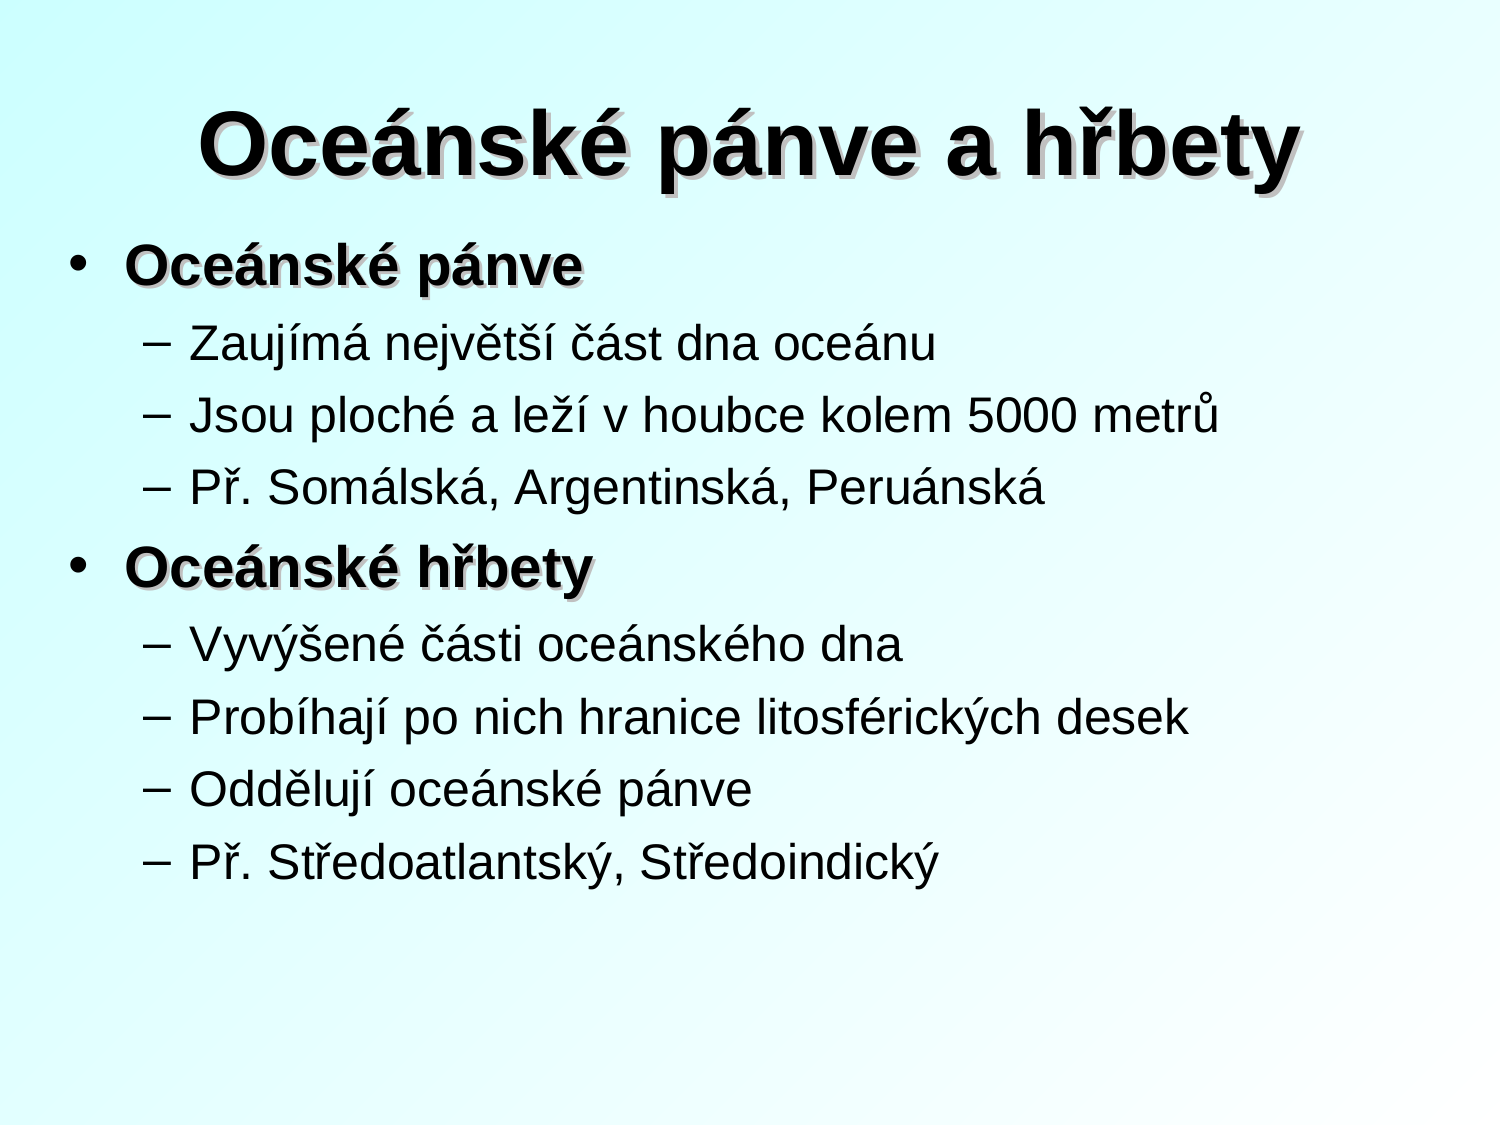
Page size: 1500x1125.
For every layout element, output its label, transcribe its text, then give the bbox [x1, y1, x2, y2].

title Oceánské pánve a hřbety [75, 45, 1426, 233]
list Oceánské pánve Zaujímá největší část dna oceánu Jsou ploché a leží v houbce kolem 5000 metrů Př. Somálská, Argentinská, Peruánská Oceánské hřbety Vyvýšené části oceánského dna Probíhají po nich hranice litosférických desek Oddělují oceánské pánve Př. Středoatlantský, Středoindický [53, 220, 1258, 934]
